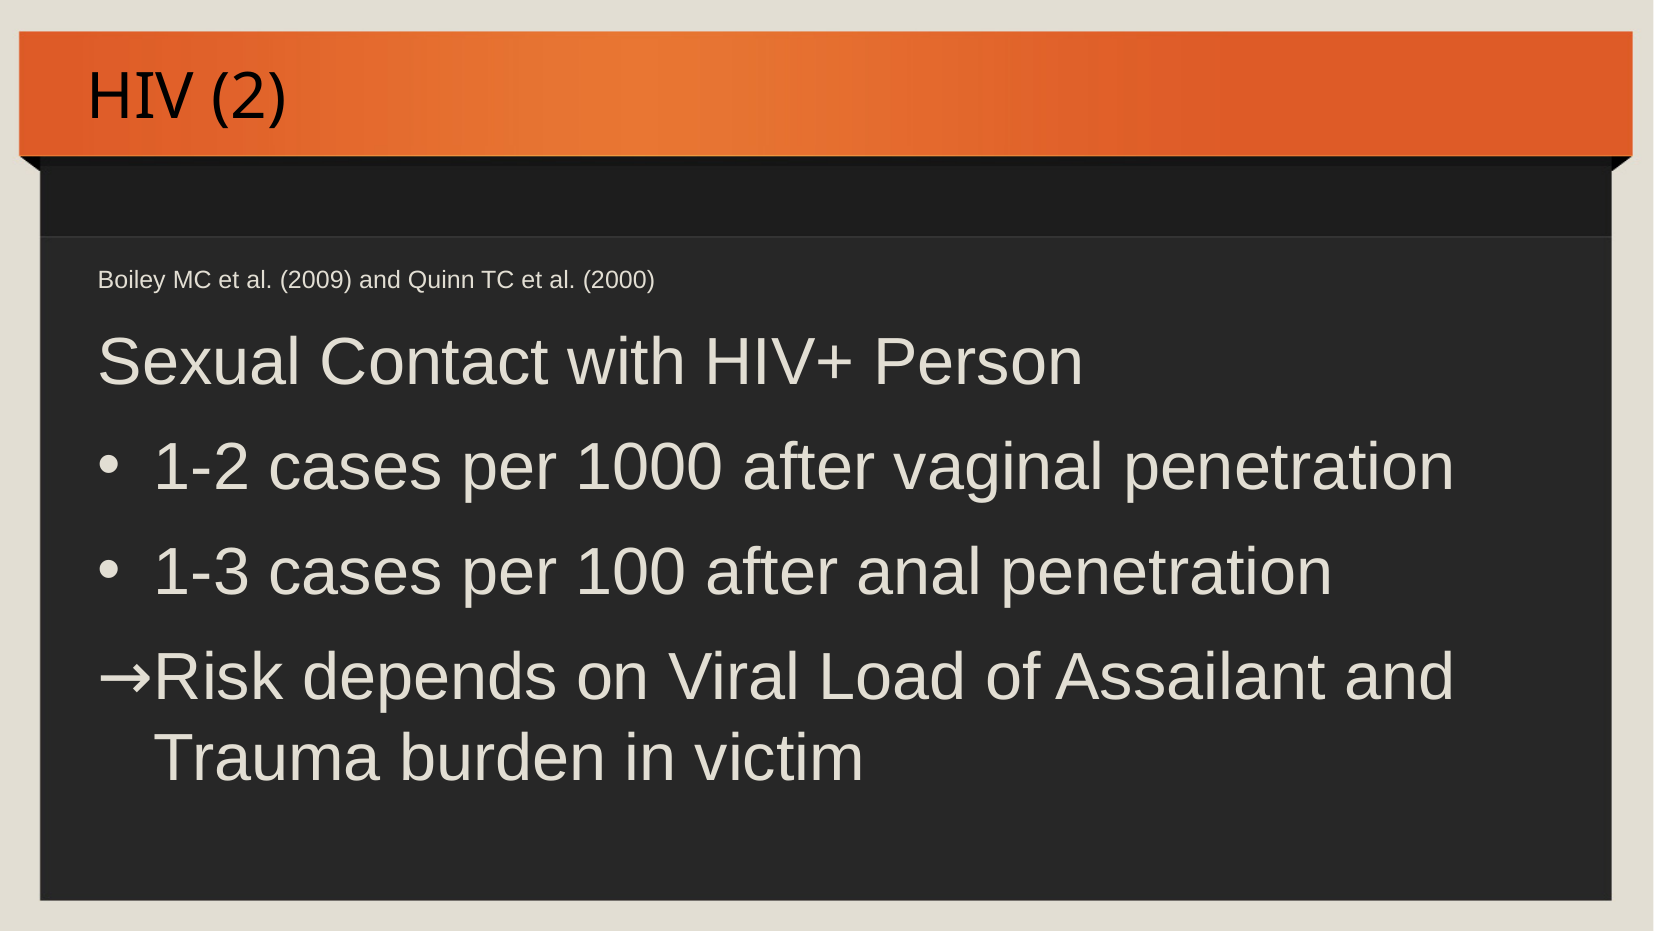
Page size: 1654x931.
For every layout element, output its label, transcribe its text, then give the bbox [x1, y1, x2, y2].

title HIV (2) [71, 46, 1597, 140]
list Boiley MC et al. (2009) and Quinn TC et al. (2000) Sexual Contact with HIV+ Person 1-2 cases per 1000 after vaginal penetration 1-3 cases per 100 after anal penetration Risk depends on Viral Load of Assailant and Trauma burden in victim [82, 255, 1571, 831]
picture [0, 0, 1654, 931]
